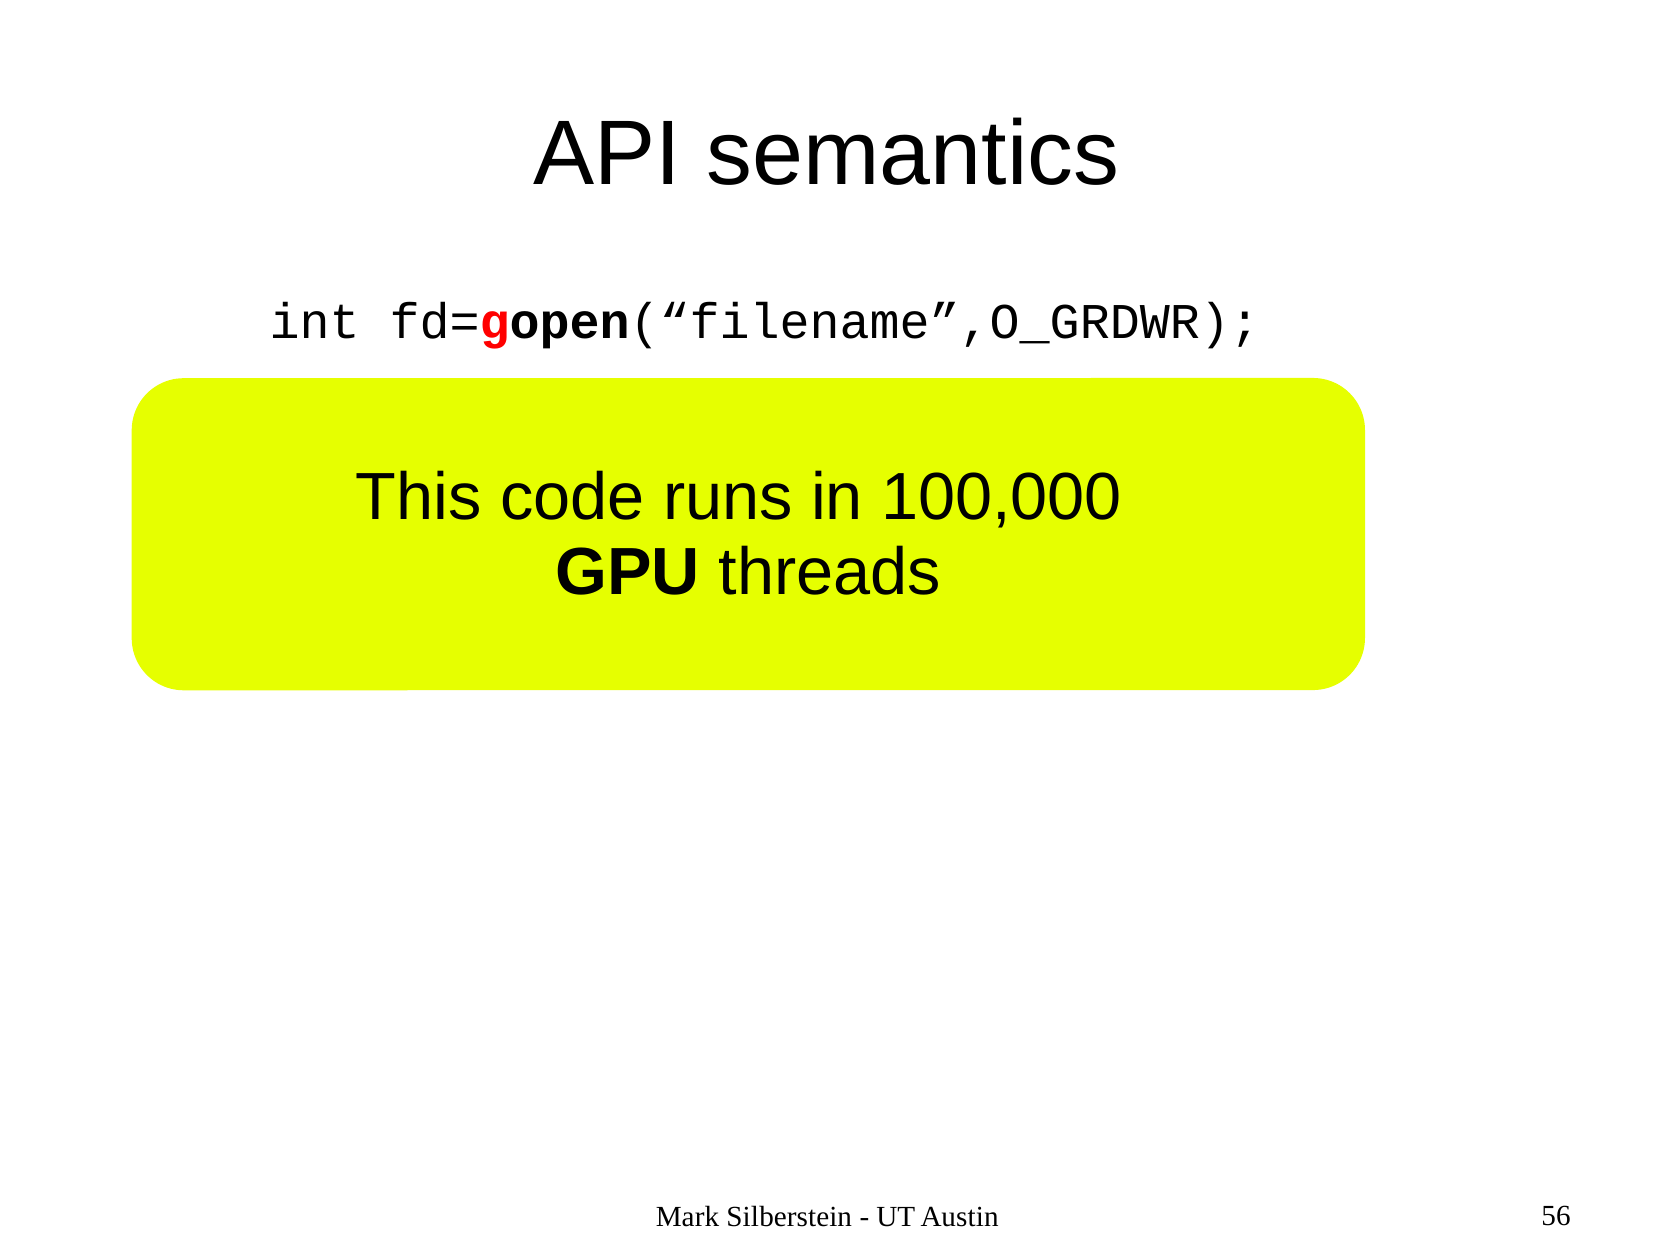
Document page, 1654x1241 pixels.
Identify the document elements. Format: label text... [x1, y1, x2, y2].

list int fd=gopen(“filename”,O_GRDWR); [239, 297, 1426, 661]
title API semantics [82, 49, 1571, 257]
text_box This code runs in 100,000 GPU threads [131, 377, 1366, 691]
